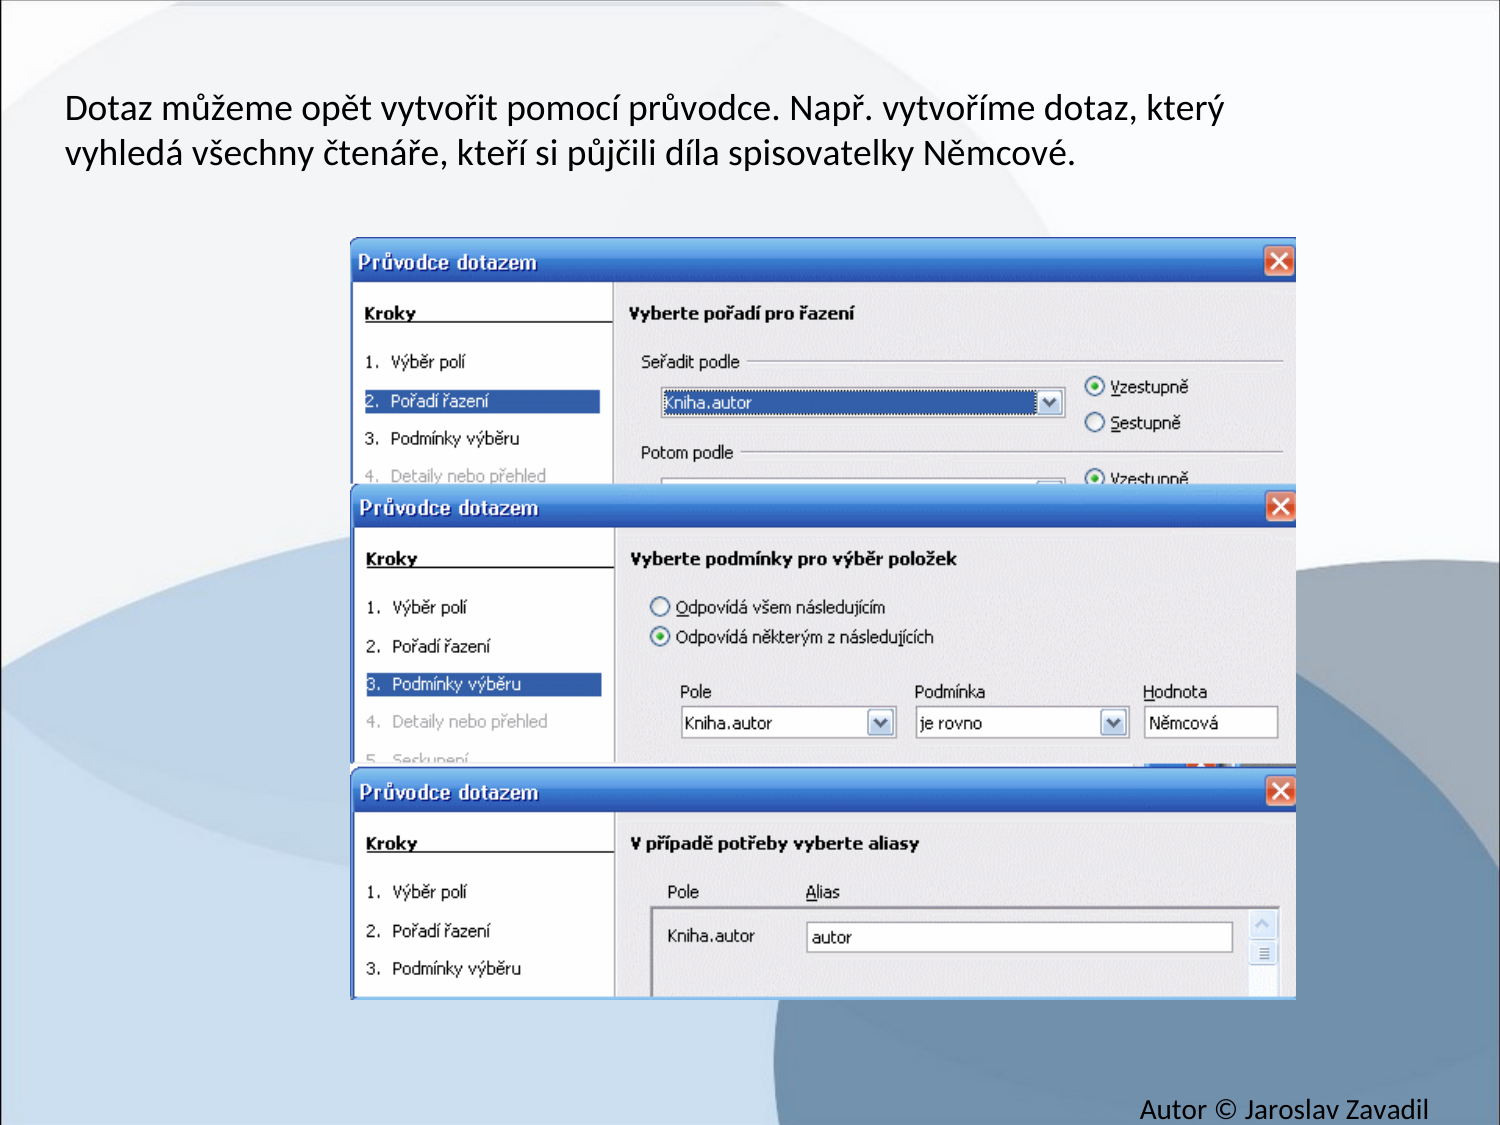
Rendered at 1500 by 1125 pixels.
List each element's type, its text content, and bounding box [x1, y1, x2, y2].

text_box Autor © Jaroslav Zavadil [1125, 1082, 1445, 1125]
picture [0, 0, 1500, 1125]
text_box Dotaz můžeme opět vytvořit pomocí průvodce. Např. vytvoříme dotaz, který vyhledá všechny čtenáře, kteří si půjčili díla spisovatelky Němcové. [49, 74, 1350, 181]
